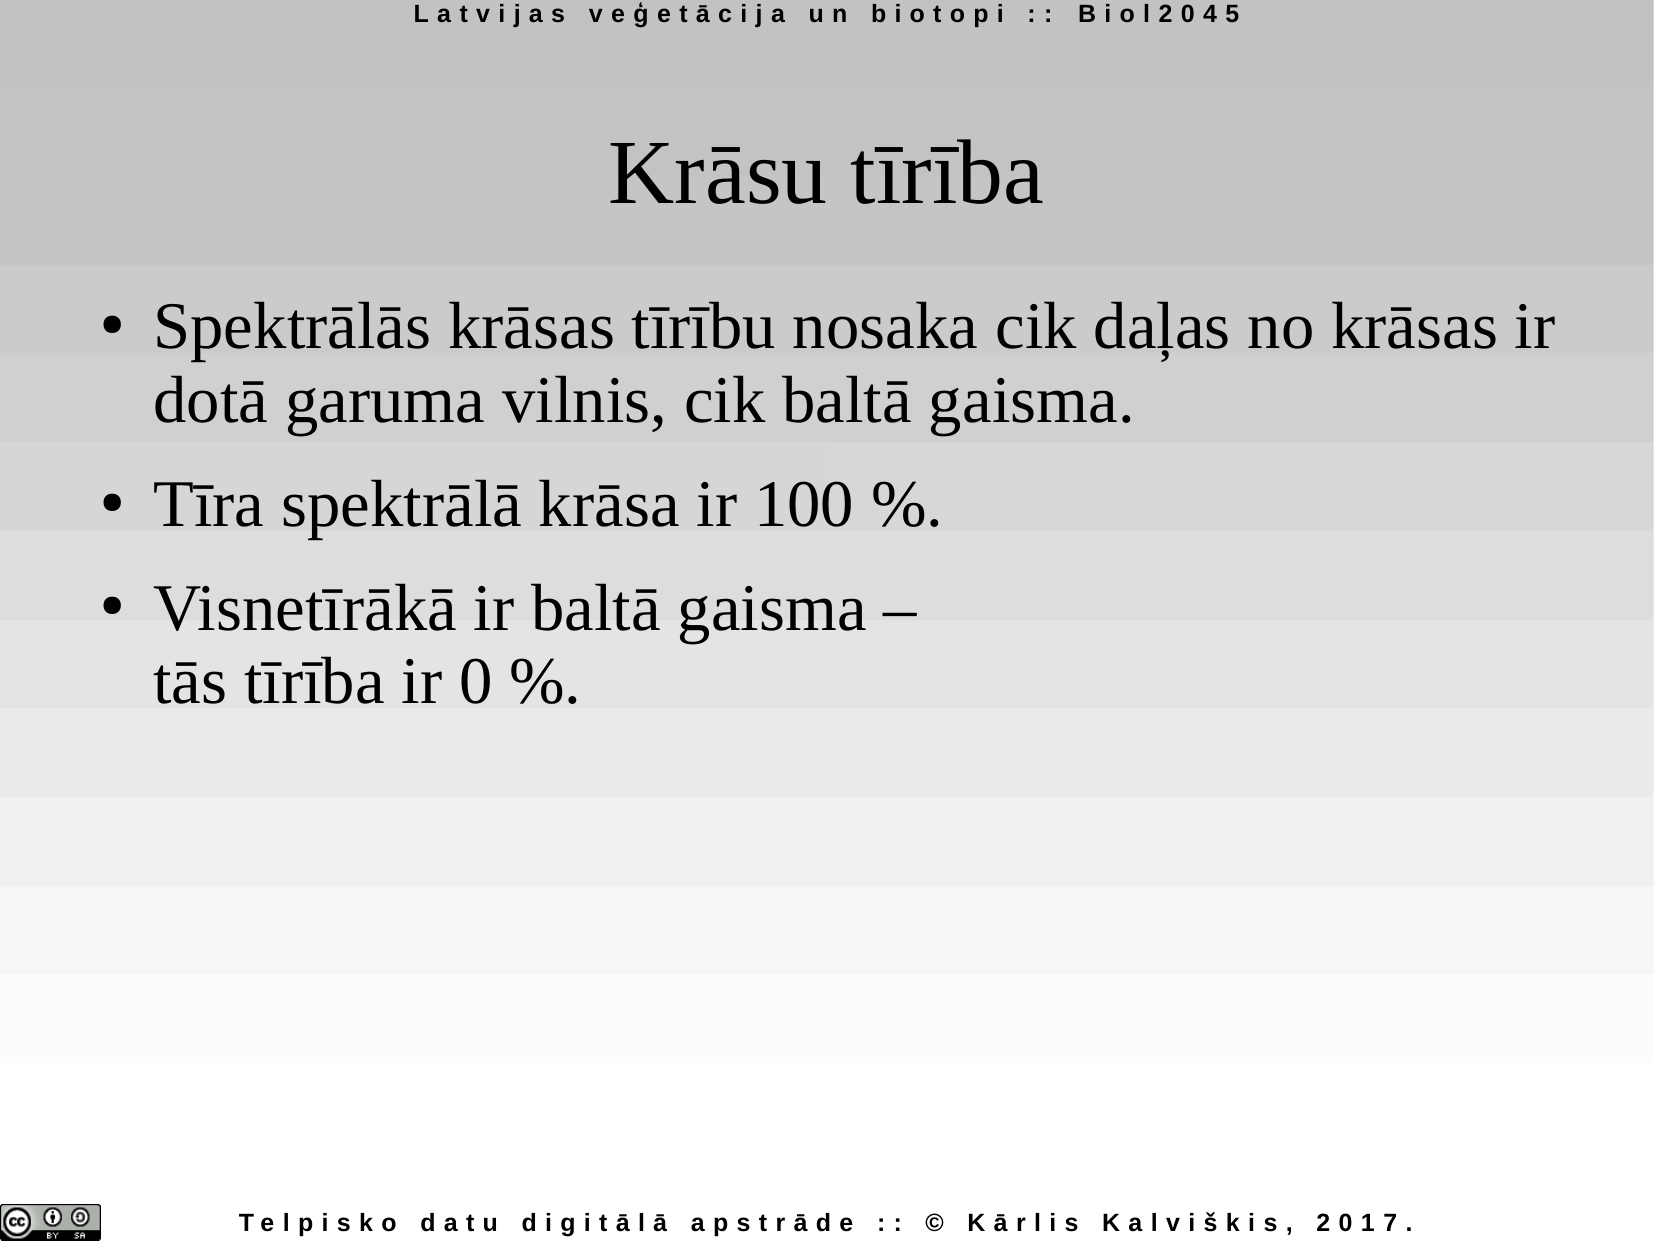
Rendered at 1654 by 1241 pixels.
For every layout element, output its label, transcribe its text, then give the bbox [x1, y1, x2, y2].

title Krāsu tīrība [29, 49, 1625, 296]
picture [0, 0, 1654, 1241]
list Spektrālās krāsas tīrību nosaka cik daļas no krāsas ir dotā garuma vilnis, cik baltā gaisma. Tīra spektrālā krāsa ir 100 %. Visnetīrākā ir baltā gaisma – tās tīrība ir 0 %. [82, 289, 1571, 1113]
